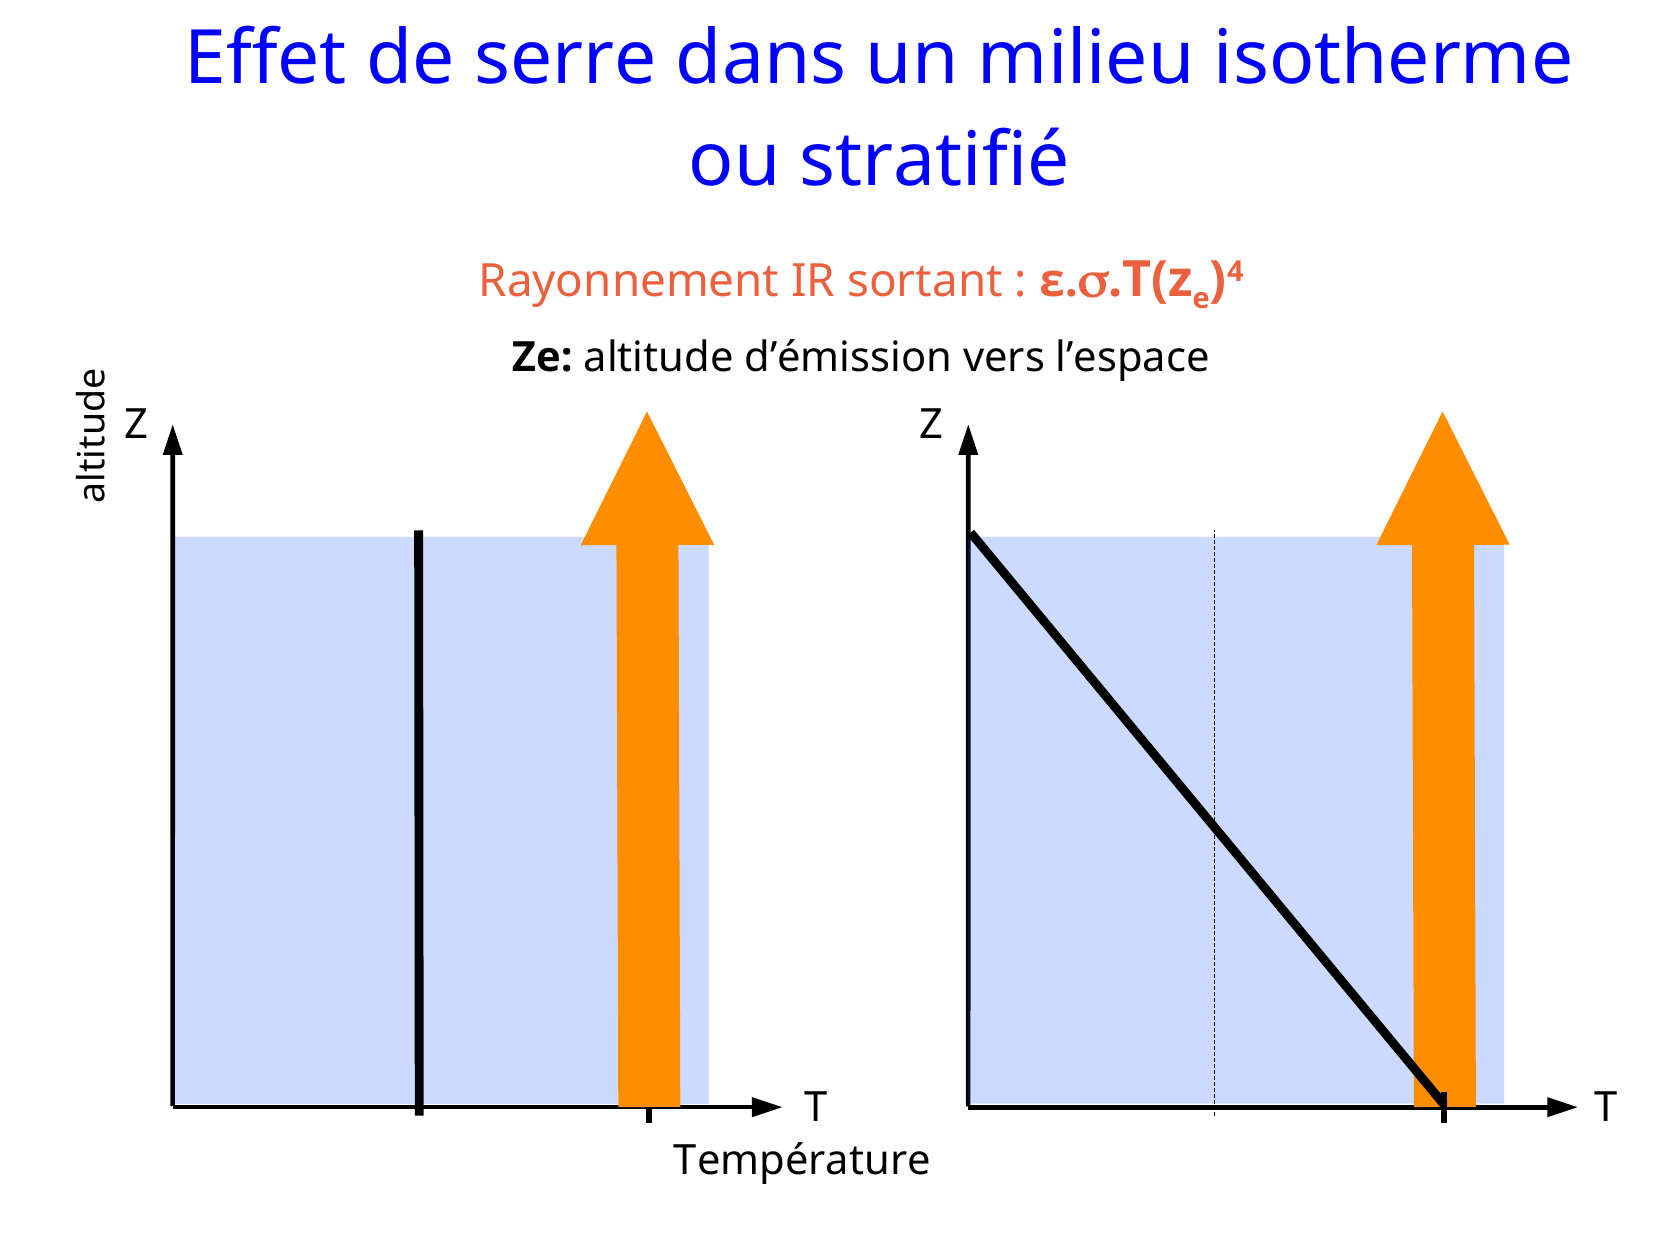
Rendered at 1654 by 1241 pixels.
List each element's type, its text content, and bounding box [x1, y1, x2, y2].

text_box [968, 538, 1413, 1104]
text_box altitude [48, 319, 116, 552]
text_box [981, 536, 1413, 1058]
text_box [175, 536, 414, 1104]
text_box [679, 545, 709, 1104]
text_box [424, 536, 618, 1104]
text_box T [1577, 1077, 1635, 1139]
text_box Température [657, 1130, 949, 1192]
text_box Rayonnement IR sortant : ε..T(ze)4 Ze: altitude d’émission vers l’espace [330, 223, 1393, 367]
text_box T [788, 1077, 845, 1139]
text_box [1475, 545, 1505, 1104]
text_box Effet de serre dans un milieu isotherme ou stratifié [133, 27, 1626, 184]
text_box Z [903, 395, 961, 457]
text_box Z [116, 395, 165, 457]
